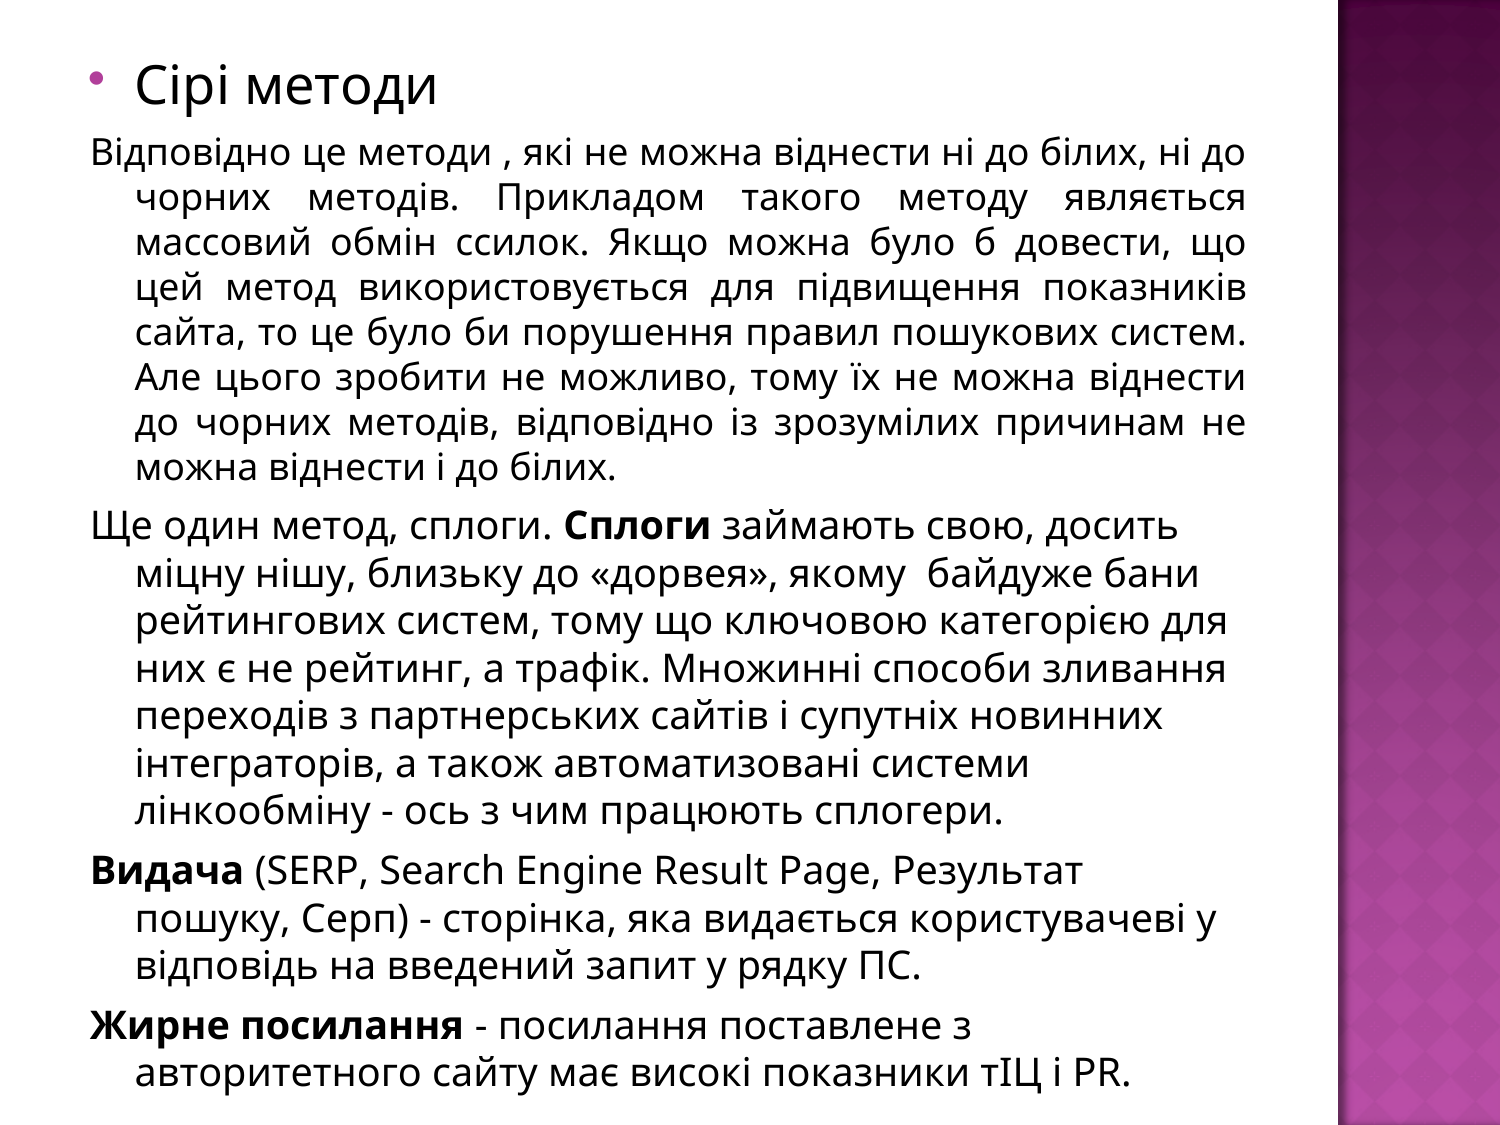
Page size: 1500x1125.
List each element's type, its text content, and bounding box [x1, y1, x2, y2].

list Сірі методи Відповідно це методи , які не можна віднести ні до білих, ні до чорних методів. Прикладом такого методу являється массовий обмін ссилок. Якщо можна було б довести, що цей метод використовується для підвищення показників сайта, то це було би порушення правил пошукових систем. Але цього зробити не можливо, тому їх не можна віднести до чорних методів, відповідно із зрозумілих причинам не можна віднести і до білих. Ще один метод, сплоги. Сплоги займають свою, досить міцну нішу, близьку до «дорвея», якому байдуже бани рейтингових систем, тому що ключовою категорією для них є не рейтинг, а трафік. Множинні способи зливання переходів з партнерських сайтів і супутніх новинних інтеграторів, а також автоматизовані системи лінкообміну - ось з чим працюють сплогери. Видача (SERP, Search Engine Result Page, Результат пошуку, Серп) - сторінка, яка видається користувачеві у відповідь на введений запит у рядку ПС. Жирне посилання - посилання поставлене з авторитетного сайту має високі показники тІЦ і PR. [75, 42, 1263, 1125]
picture [1337, 0, 1500, 1125]
